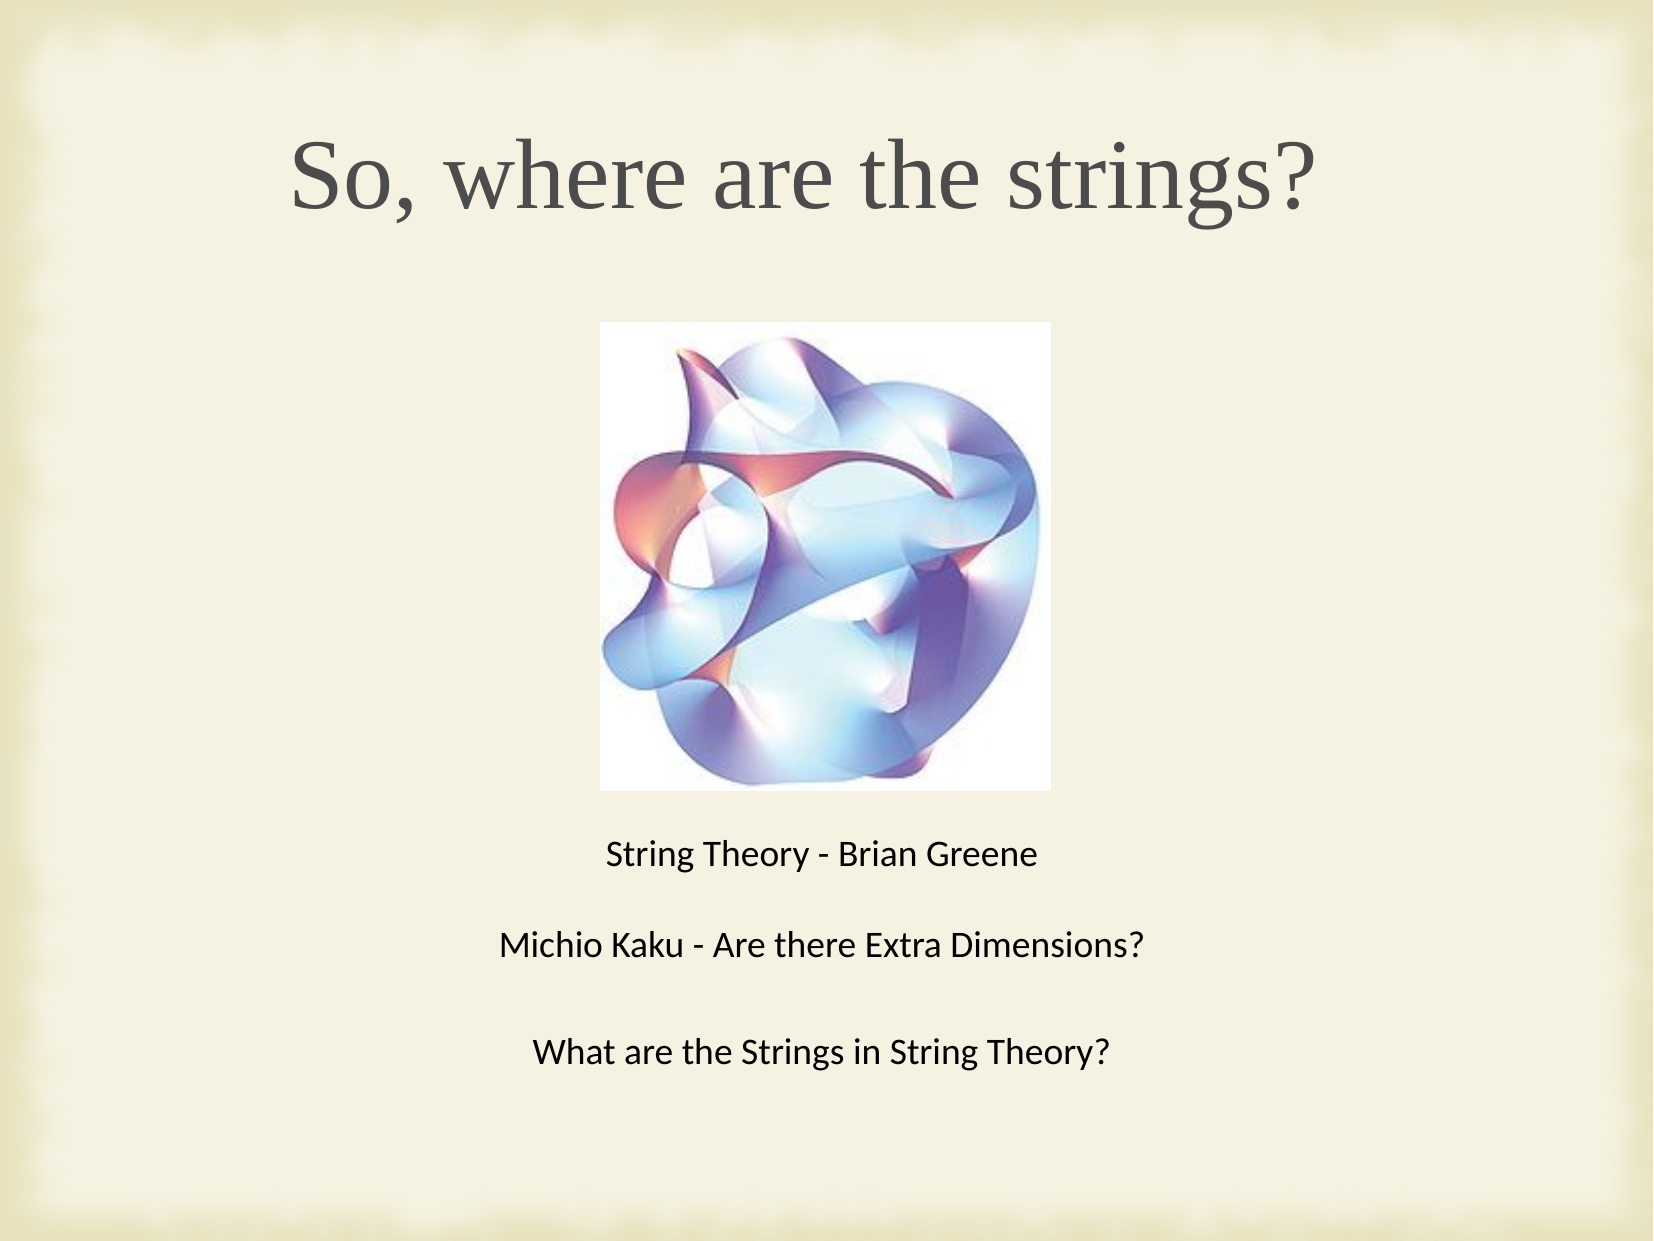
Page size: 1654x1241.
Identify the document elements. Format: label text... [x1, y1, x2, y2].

text_box String Theory - Brian Greene [591, 821, 1062, 881]
text_box What are the Strings in String Theory? [518, 1019, 1135, 1079]
text_box Michio Kaku - Are there Extra Dimensions? [484, 913, 1170, 973]
title So, where are the strings? [59, 65, 1548, 273]
picture [600, 322, 1051, 791]
